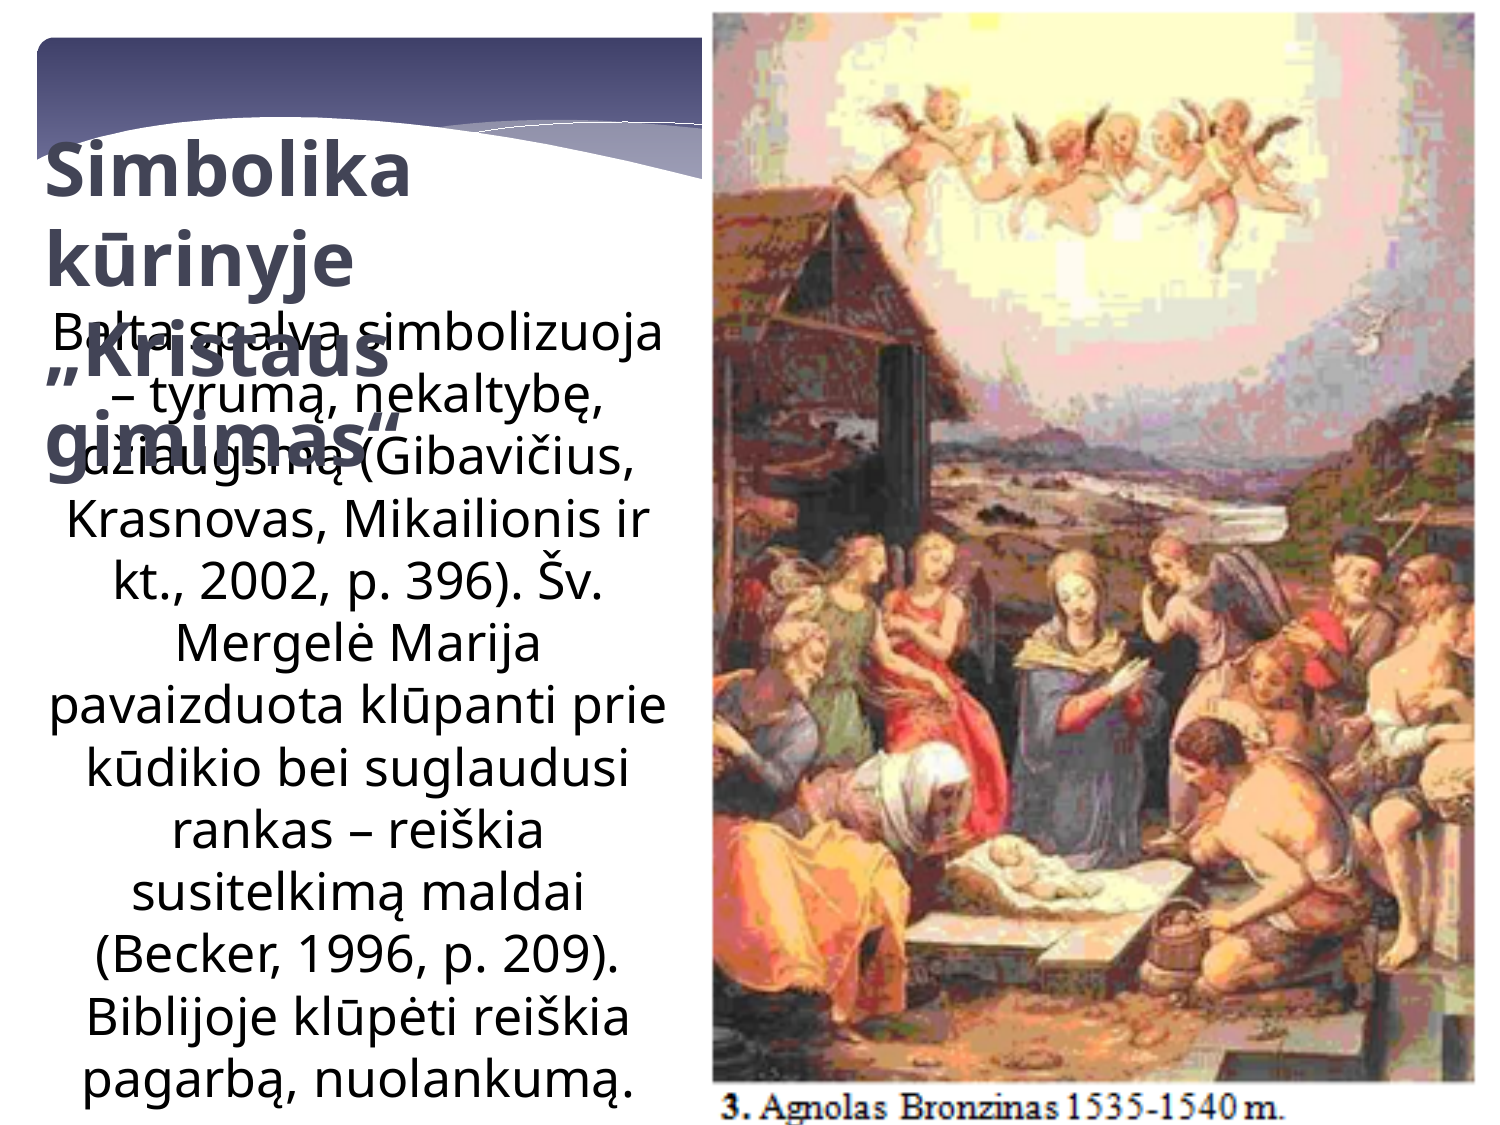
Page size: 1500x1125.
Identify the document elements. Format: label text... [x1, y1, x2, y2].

title Simbolika kūrinyje „Kristaus gimimas“ [29, 113, 701, 303]
list Balta spalva simbolizuoja – tyrumą, nekaltybę, džiaugsmą (Gibavičius, Krasnovas, Mikailionis ir kt., 2002, p. 396). Šv. Mergelė Marija pavaizduota klūpanti prie kūdikio bei suglaudusi rankas – reiškia susitelkimą maldai (Becker, 1996, p. 209). Biblijoje klūpėti reiškia pagarbą, nuolankumą. [17, 290, 701, 1125]
picture [702, 0, 1490, 1125]
